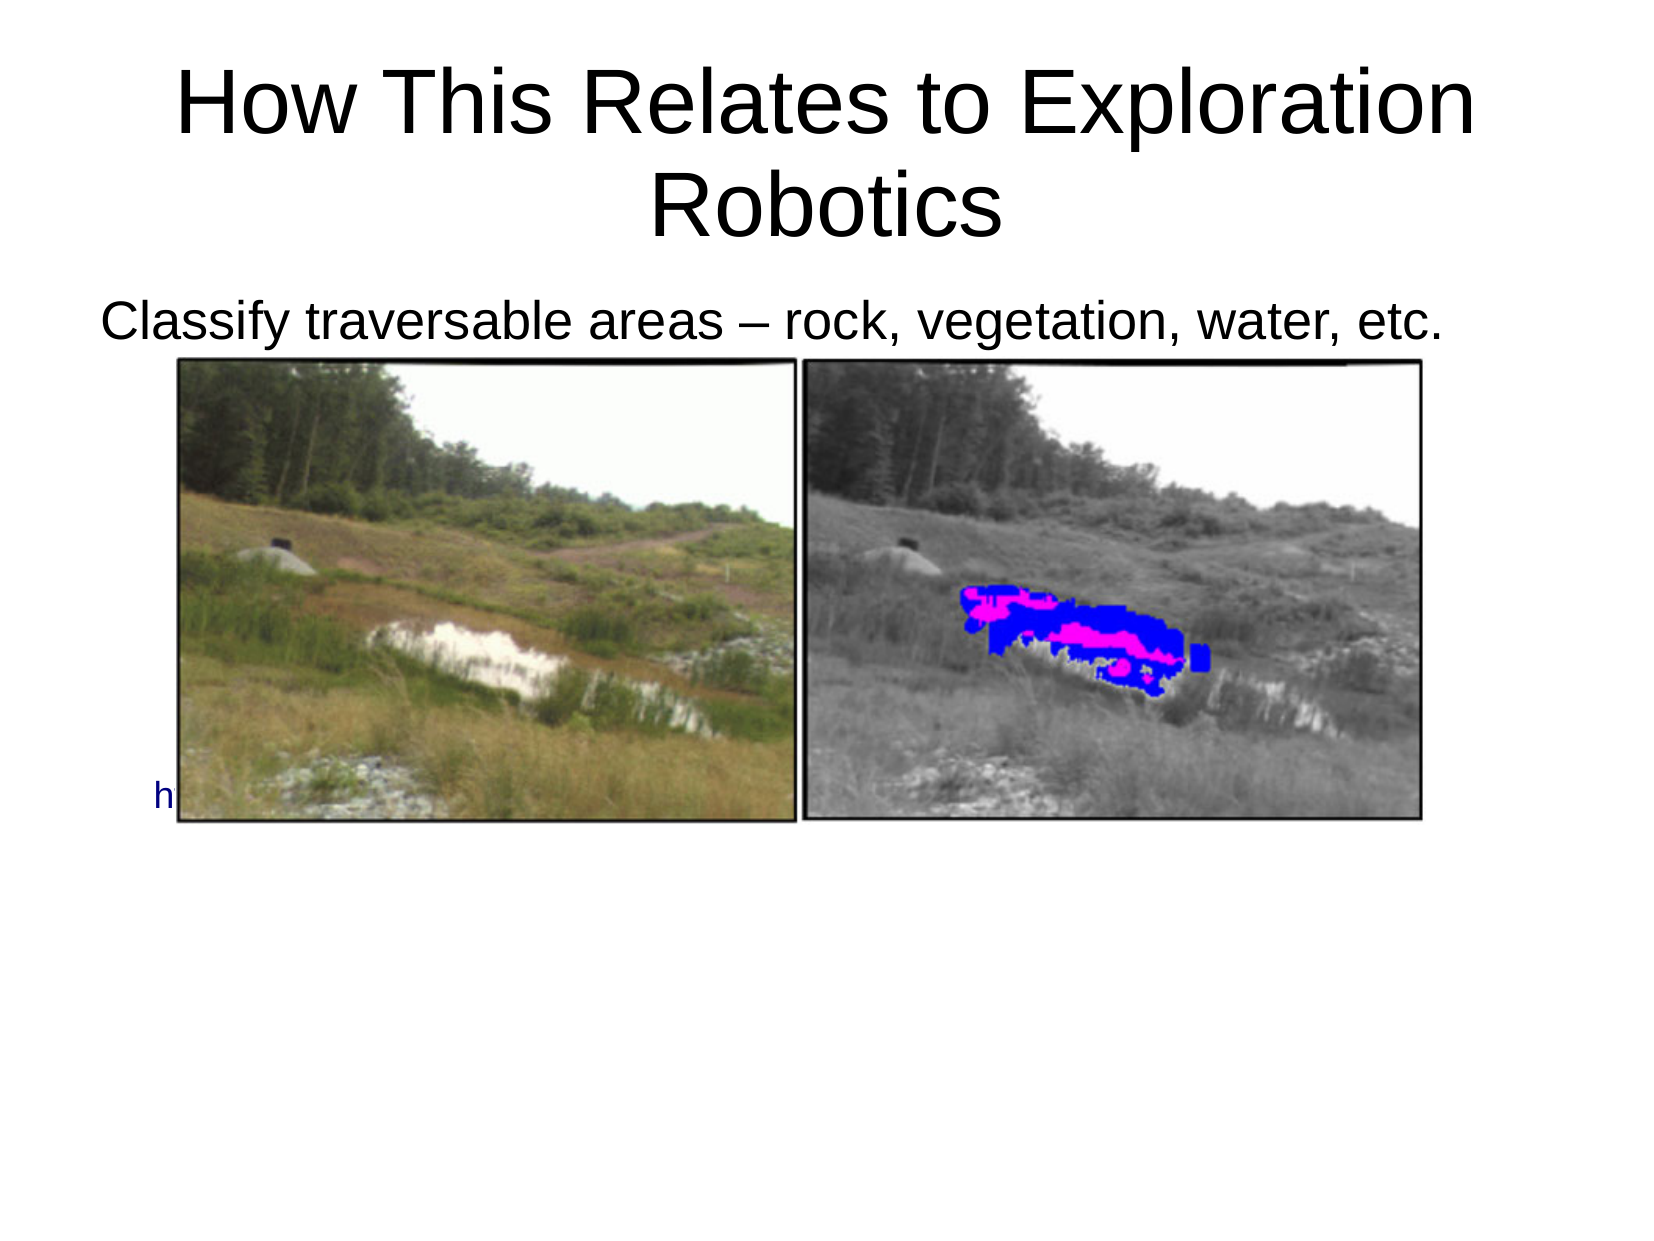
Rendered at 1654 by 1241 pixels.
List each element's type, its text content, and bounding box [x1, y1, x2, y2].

list Classify traversable areas – rock, vegetation, water, etc. http://www-robotics.jpl.nasa.gov/applications/applicationArea.cfm?App=12 [82, 290, 1501, 875]
title How This Relates to Exploration Robotics [82, 39, 1571, 267]
picture [175, 356, 1426, 826]
